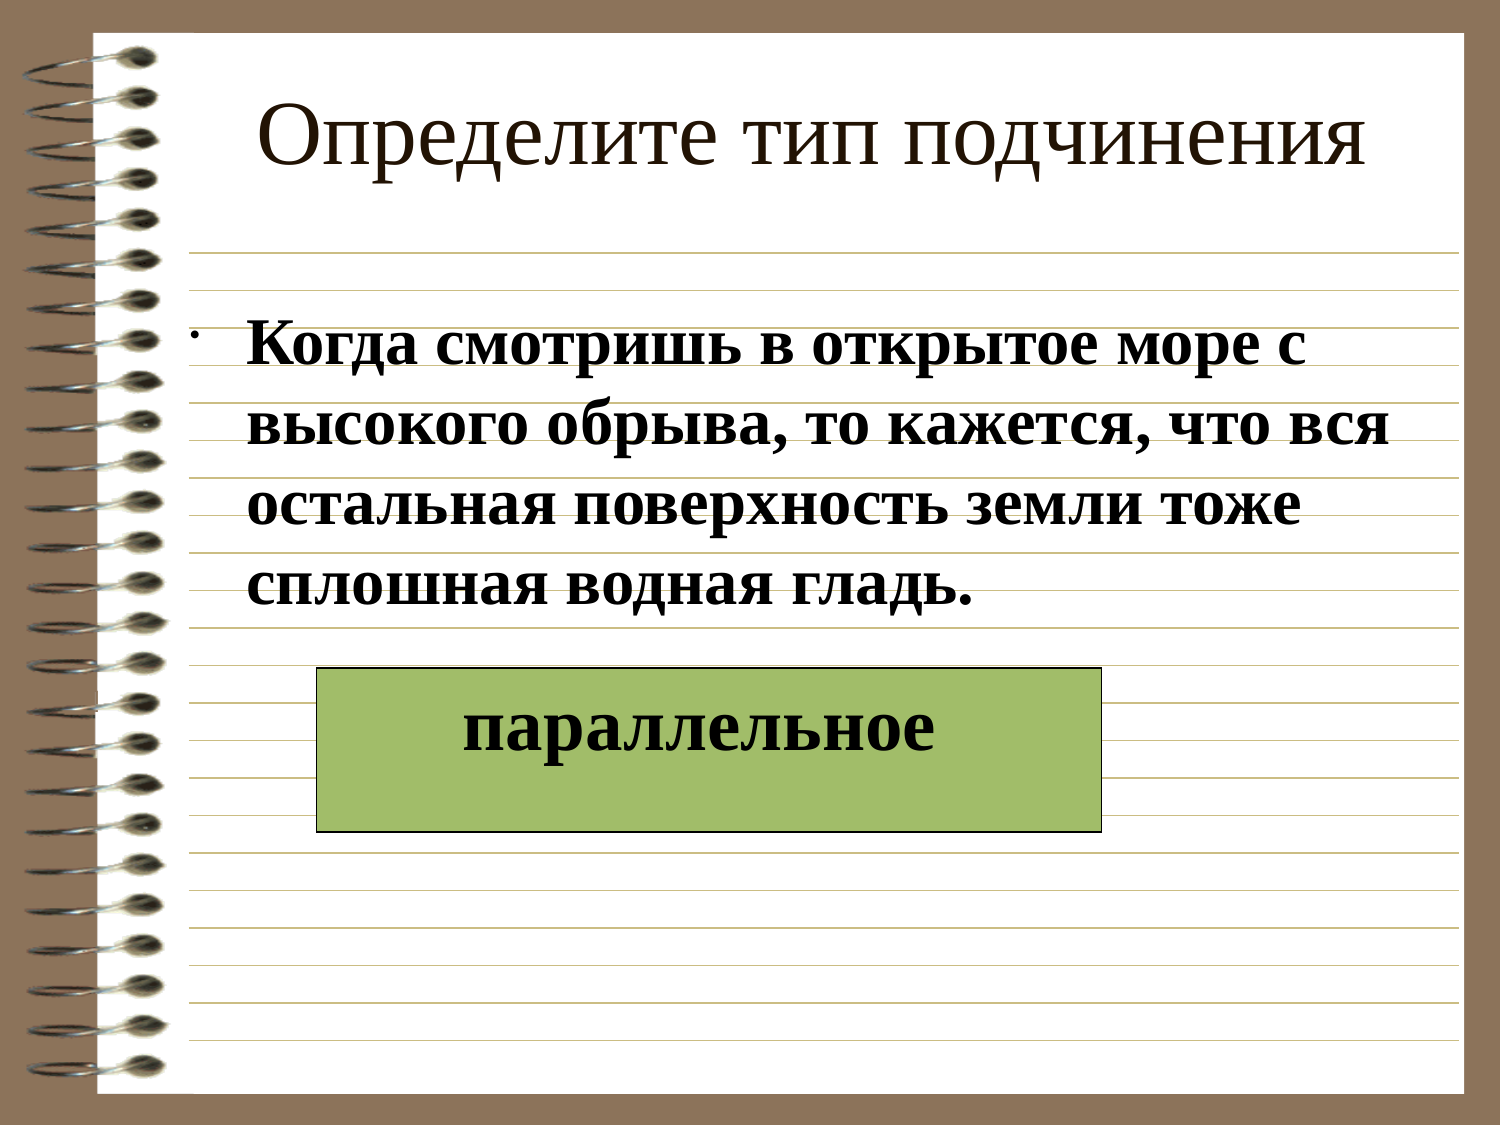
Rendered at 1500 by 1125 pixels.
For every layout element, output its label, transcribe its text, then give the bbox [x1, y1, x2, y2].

title Определите тип подчинения [174, 65, 1450, 254]
text_box параллельное [316, 667, 1102, 832]
picture [0, 8, 194, 1115]
list Когда смотришь в открытое море с высокого обрыва, то кажется, что вся остальная поверхность земли тоже сплошная водная гладь. [174, 290, 1450, 657]
